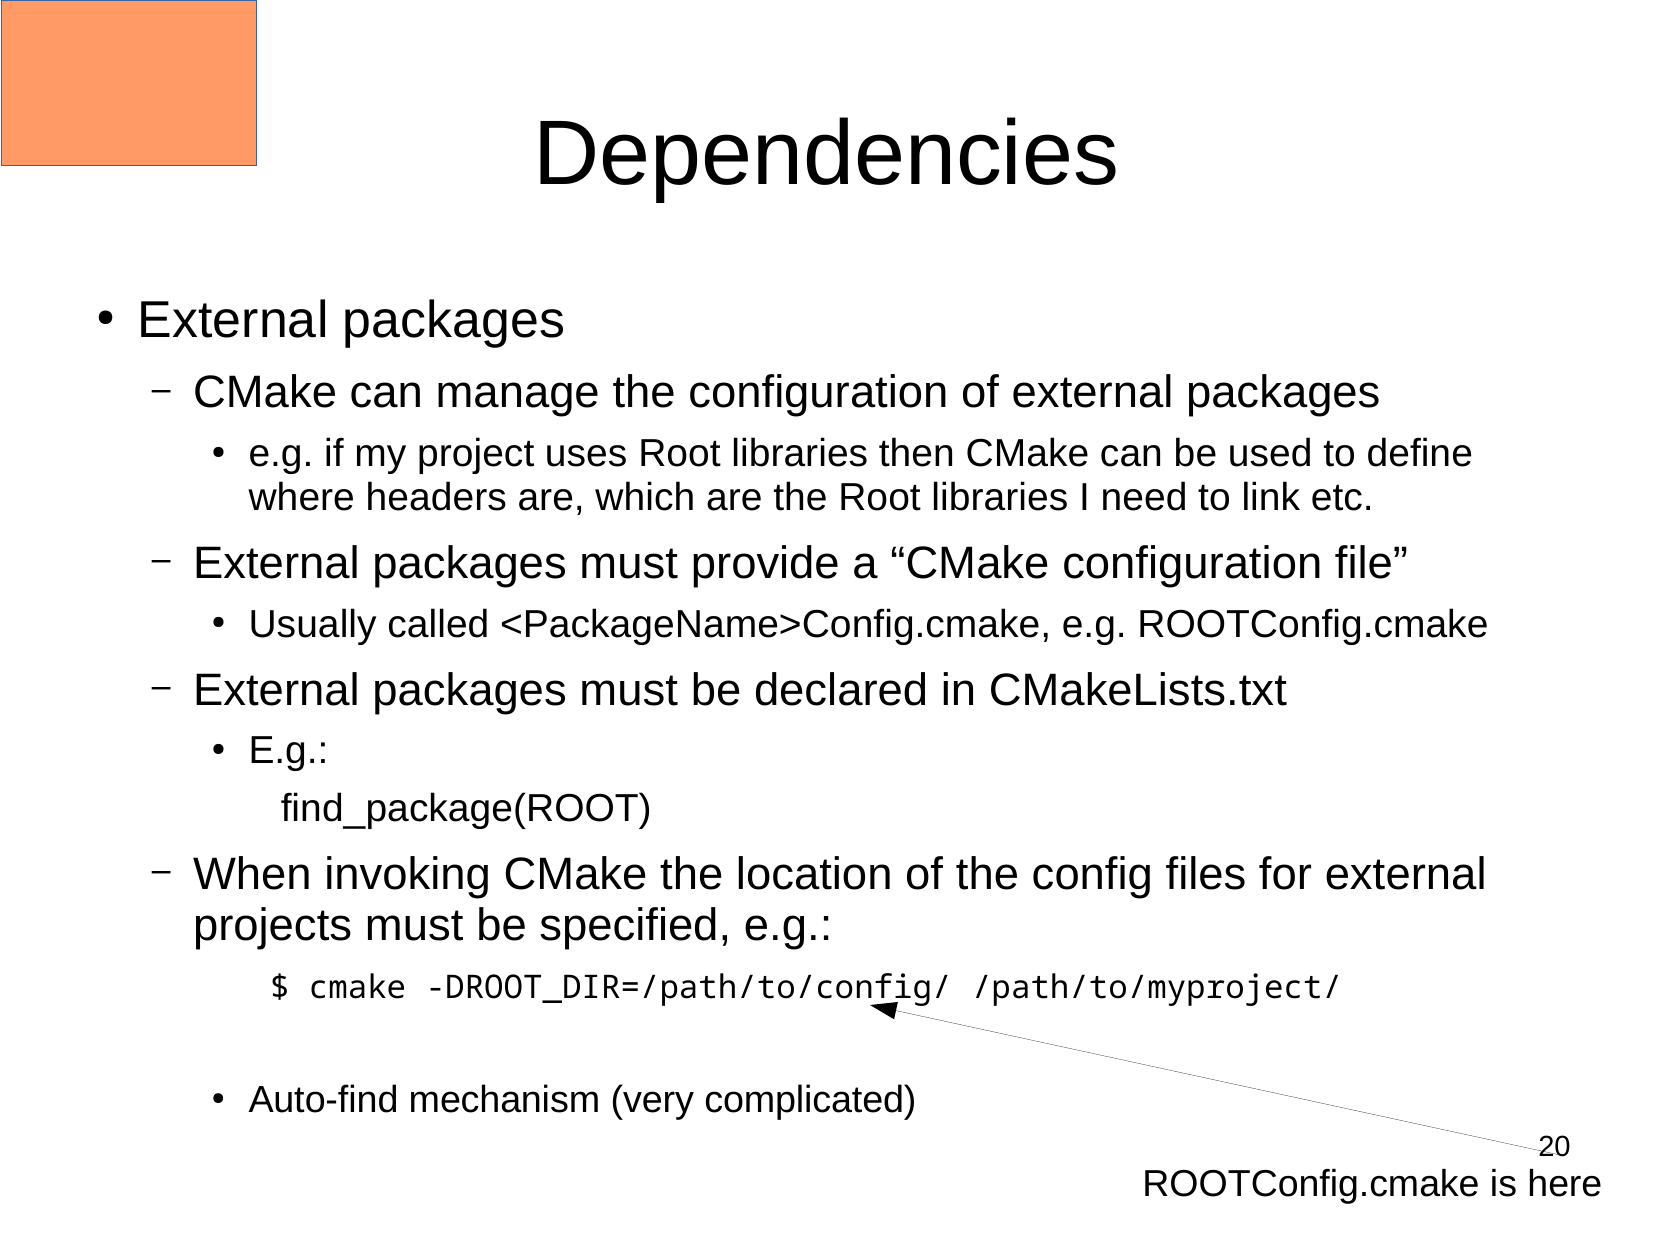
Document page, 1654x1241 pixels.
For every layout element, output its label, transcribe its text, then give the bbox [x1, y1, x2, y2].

text_box [1, 0, 257, 166]
title Dependencies [82, 49, 1571, 257]
list External packages CMake can manage the configuration of external packages e.g. if my project uses Root libraries then CMake can be used to define where headers are, which are the Root libraries I need to link etc. External packages must provide a “CMake configuration file” Usually called <PackageName>Config.cmake, e.g. ROOTConfig.cmake External packages must be declared in CMakeLists.txt E.g.: find_package(ROOT) When invoking CMake the location of the config files for external projects must be specified, e.g.: $ cmake -DROOT_DIR=/path/to/config/ /path/to/myproject/ Auto-find mechanism (very complicated) [82, 290, 1571, 1141]
text_box ROOTConfig.cmake is here [1125, 1155, 1621, 1212]
